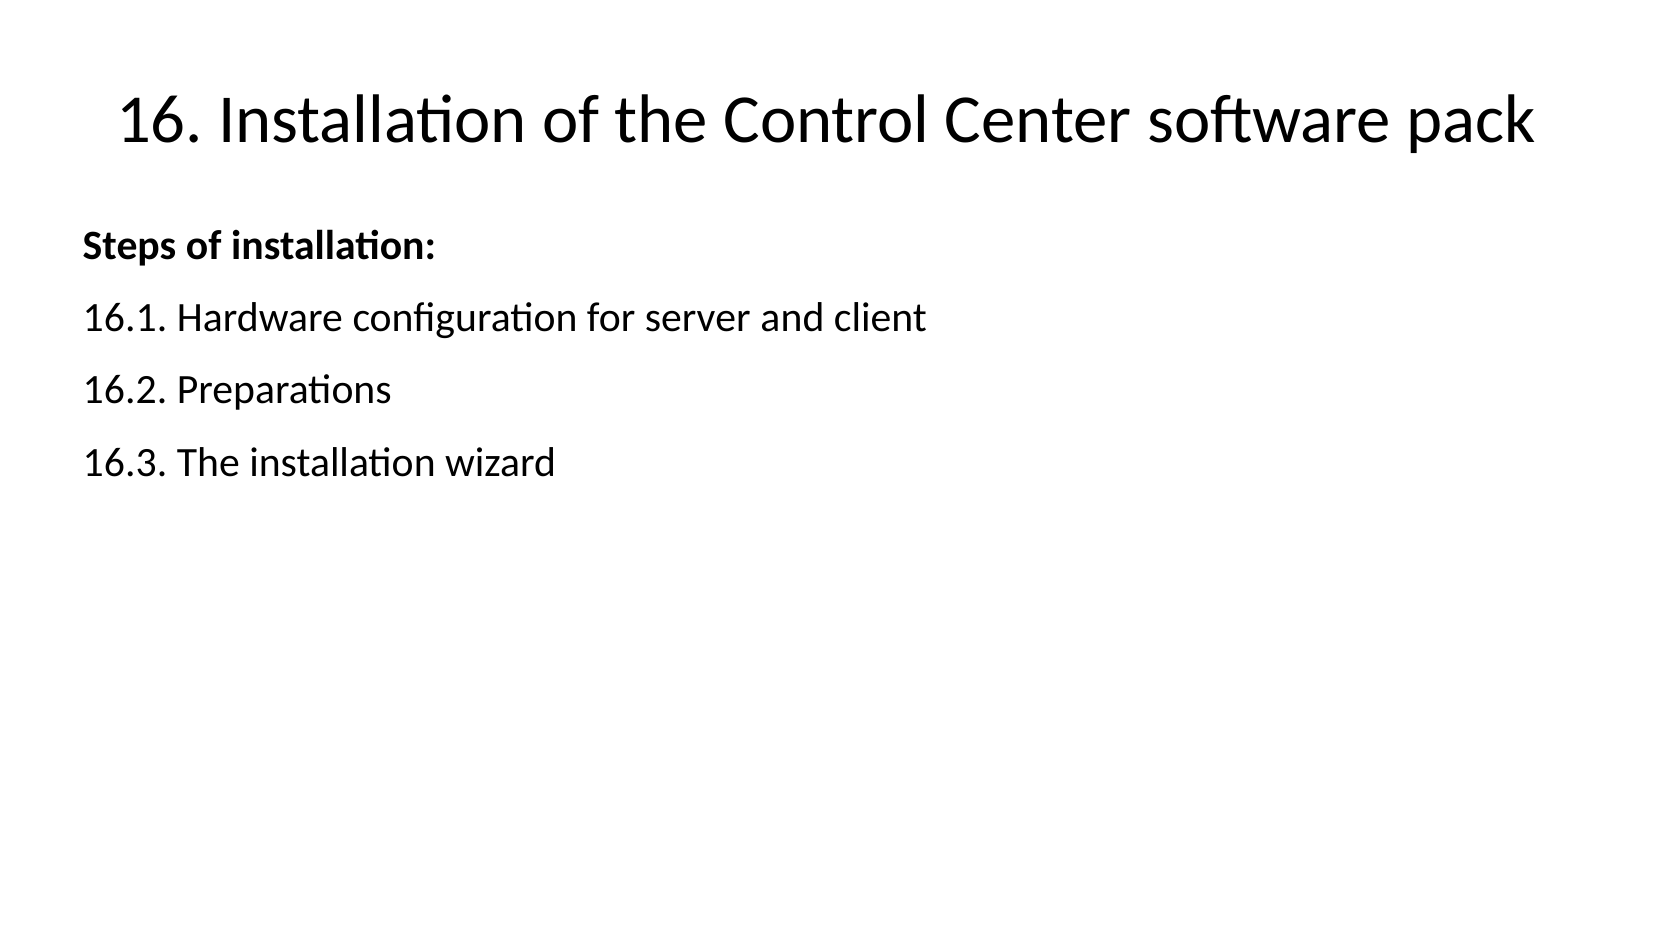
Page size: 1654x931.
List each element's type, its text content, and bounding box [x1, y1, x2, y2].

title 16. Installation of the Control Center software pack [82, 73, 1571, 157]
subtitle Steps of installation: 16.1. Hardware configuration for server and client 16.2. Preparations 16.3. The installation wizard [82, 217, 1571, 563]
